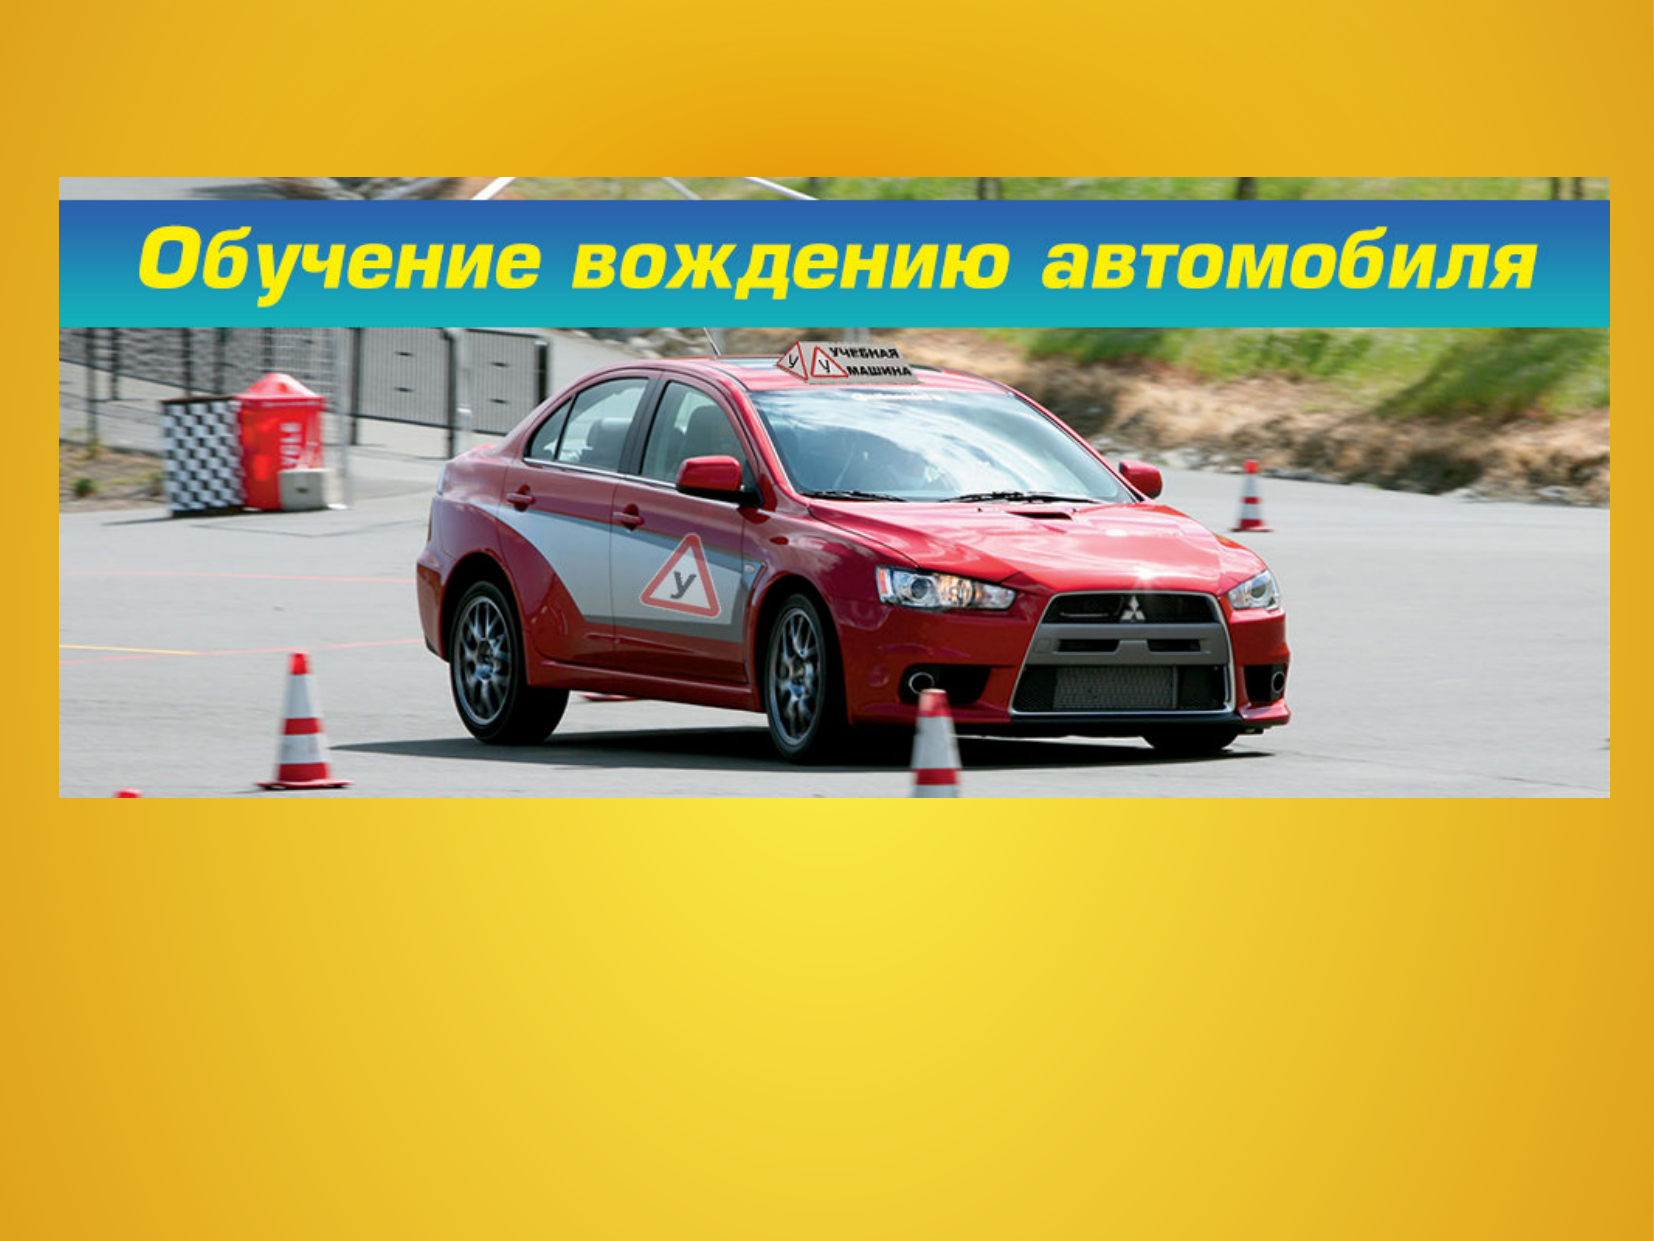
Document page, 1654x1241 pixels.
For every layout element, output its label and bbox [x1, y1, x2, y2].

picture [59, 177, 1610, 798]
